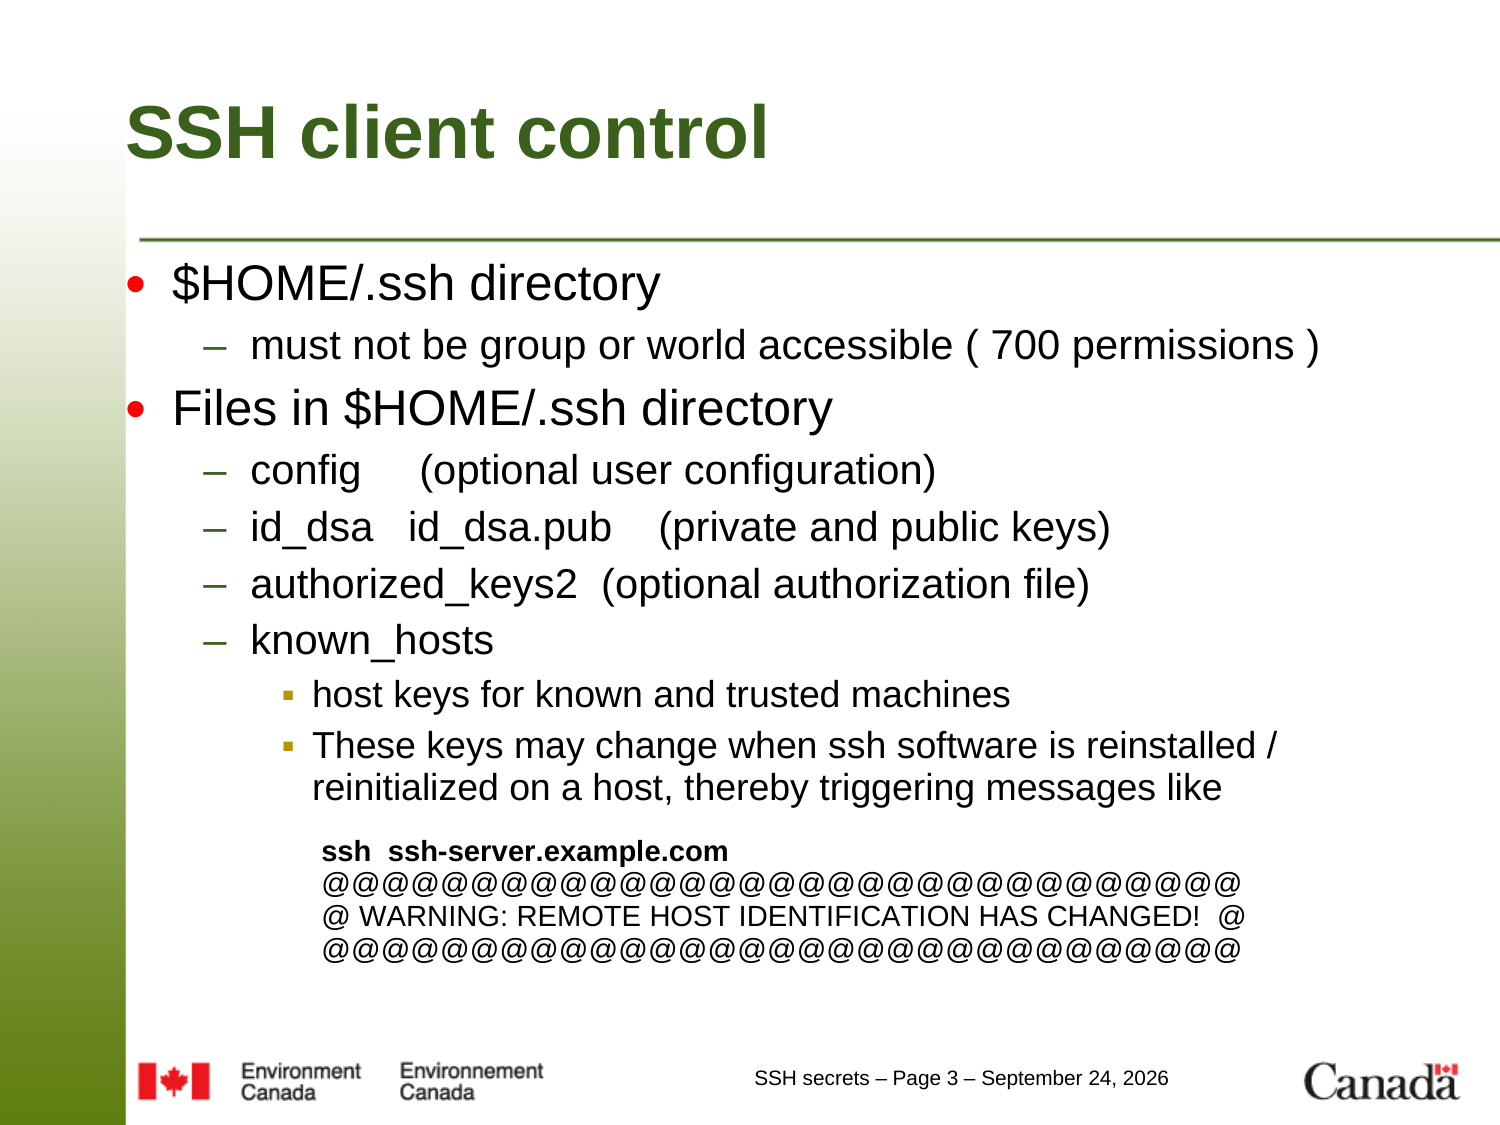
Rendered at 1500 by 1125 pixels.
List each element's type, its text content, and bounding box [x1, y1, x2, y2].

title SSH client control [125, 52, 1463, 213]
text_box ssh ssh-server.example.com @@@@@@@@@@@@@@@@@@@@@@@@@@@@@@@ @ WARNING: REMOTE HOST IDENTIFICATION HAS CHANGED! @ @@@@@@@@@@@@@@@@@@@@@@@@@@@@@@@ [298, 827, 1316, 1011]
list $HOME/.ssh directory must not be group or world accessible ( 700 permissions ) Files in $HOME/.ssh directory config (optional user configuration) id_dsa id_dsa.pub (private and public keys) authorized_keys2 (optional authorization file) known_hosts host keys for known and trusted machines These keys may change when ssh software is reinstalled / reinitialized on a host, thereby triggering messages like [125, 255, 1463, 1009]
picture [0, 0, 1500, 1125]
